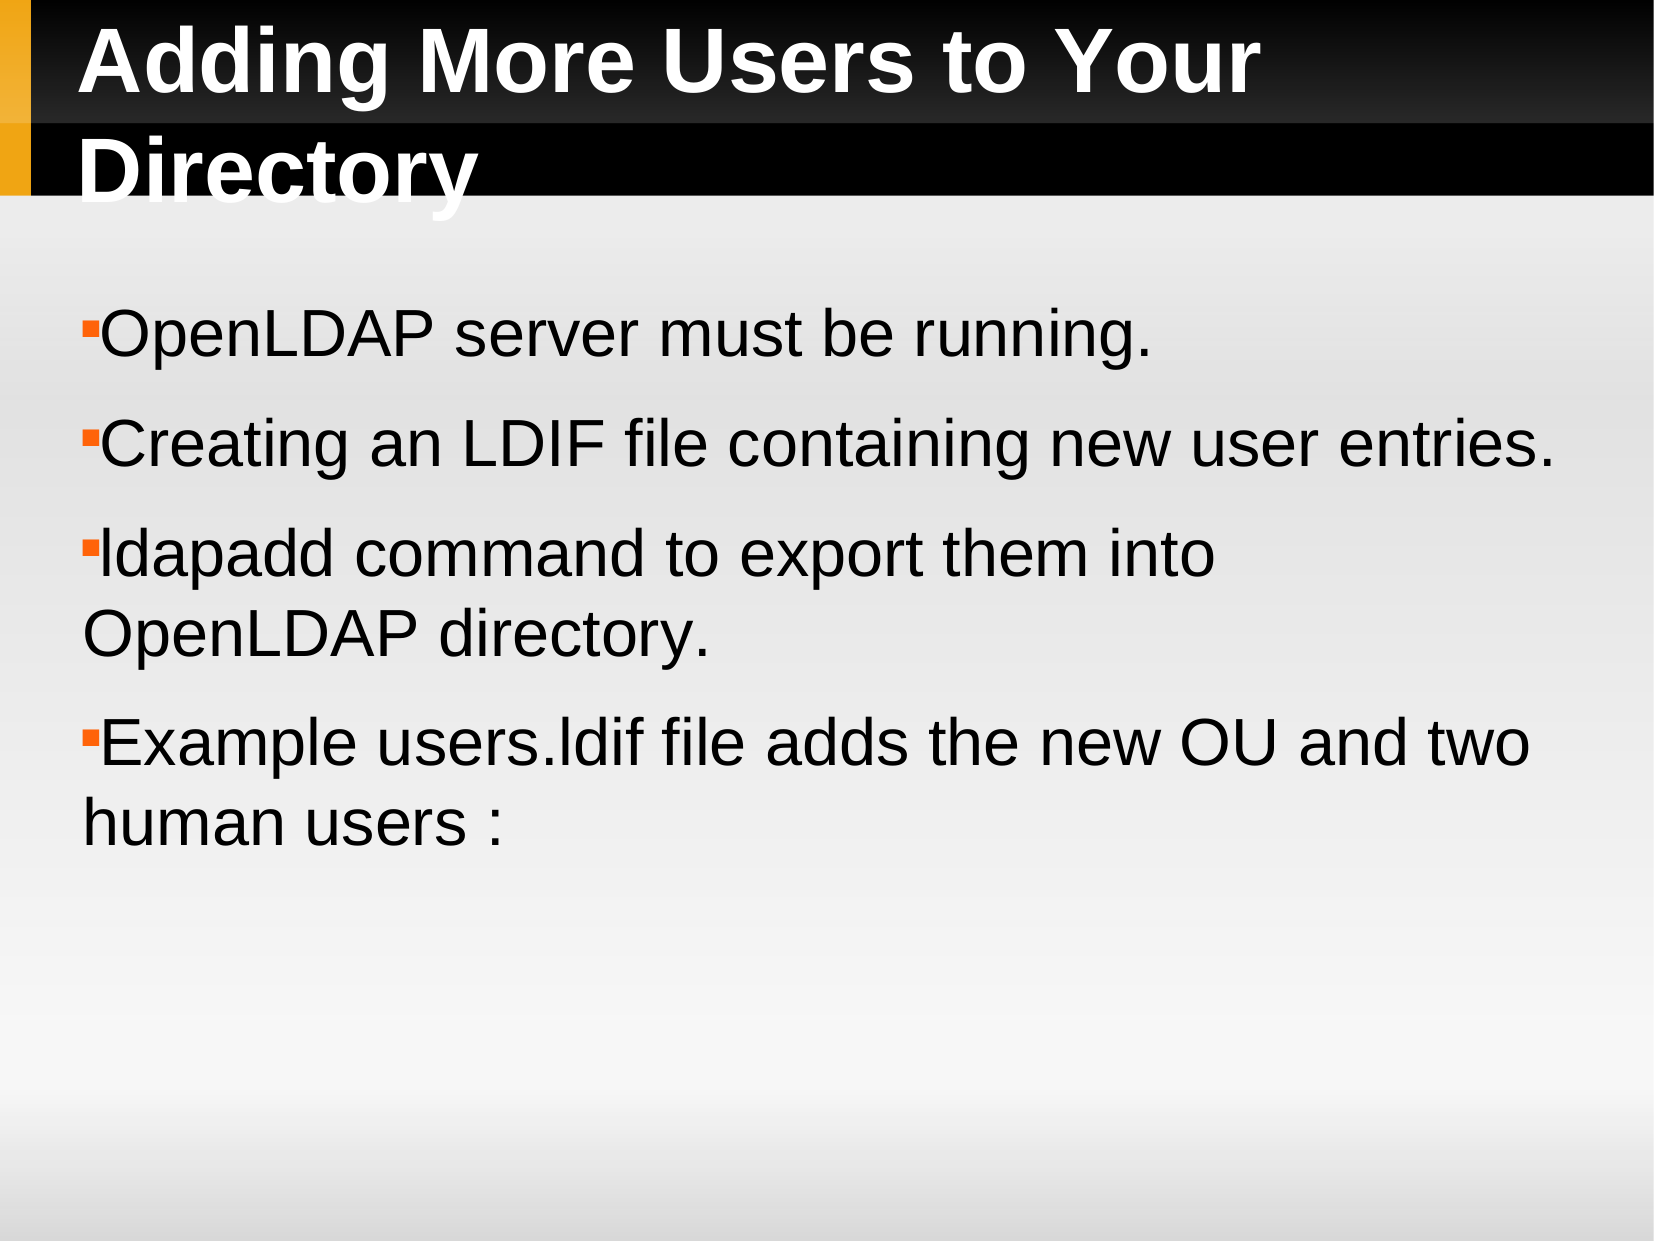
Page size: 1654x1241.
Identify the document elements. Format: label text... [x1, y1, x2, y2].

list OpenLDAP server must be running. Creating an LDIF file containing new user entries. ldapadd command to export them into OpenLDAP directory. Example users.ldif file adds the new OU and two human users : [82, 290, 1571, 1094]
title Adding More Users to Your Directory [76, 1, 1565, 207]
